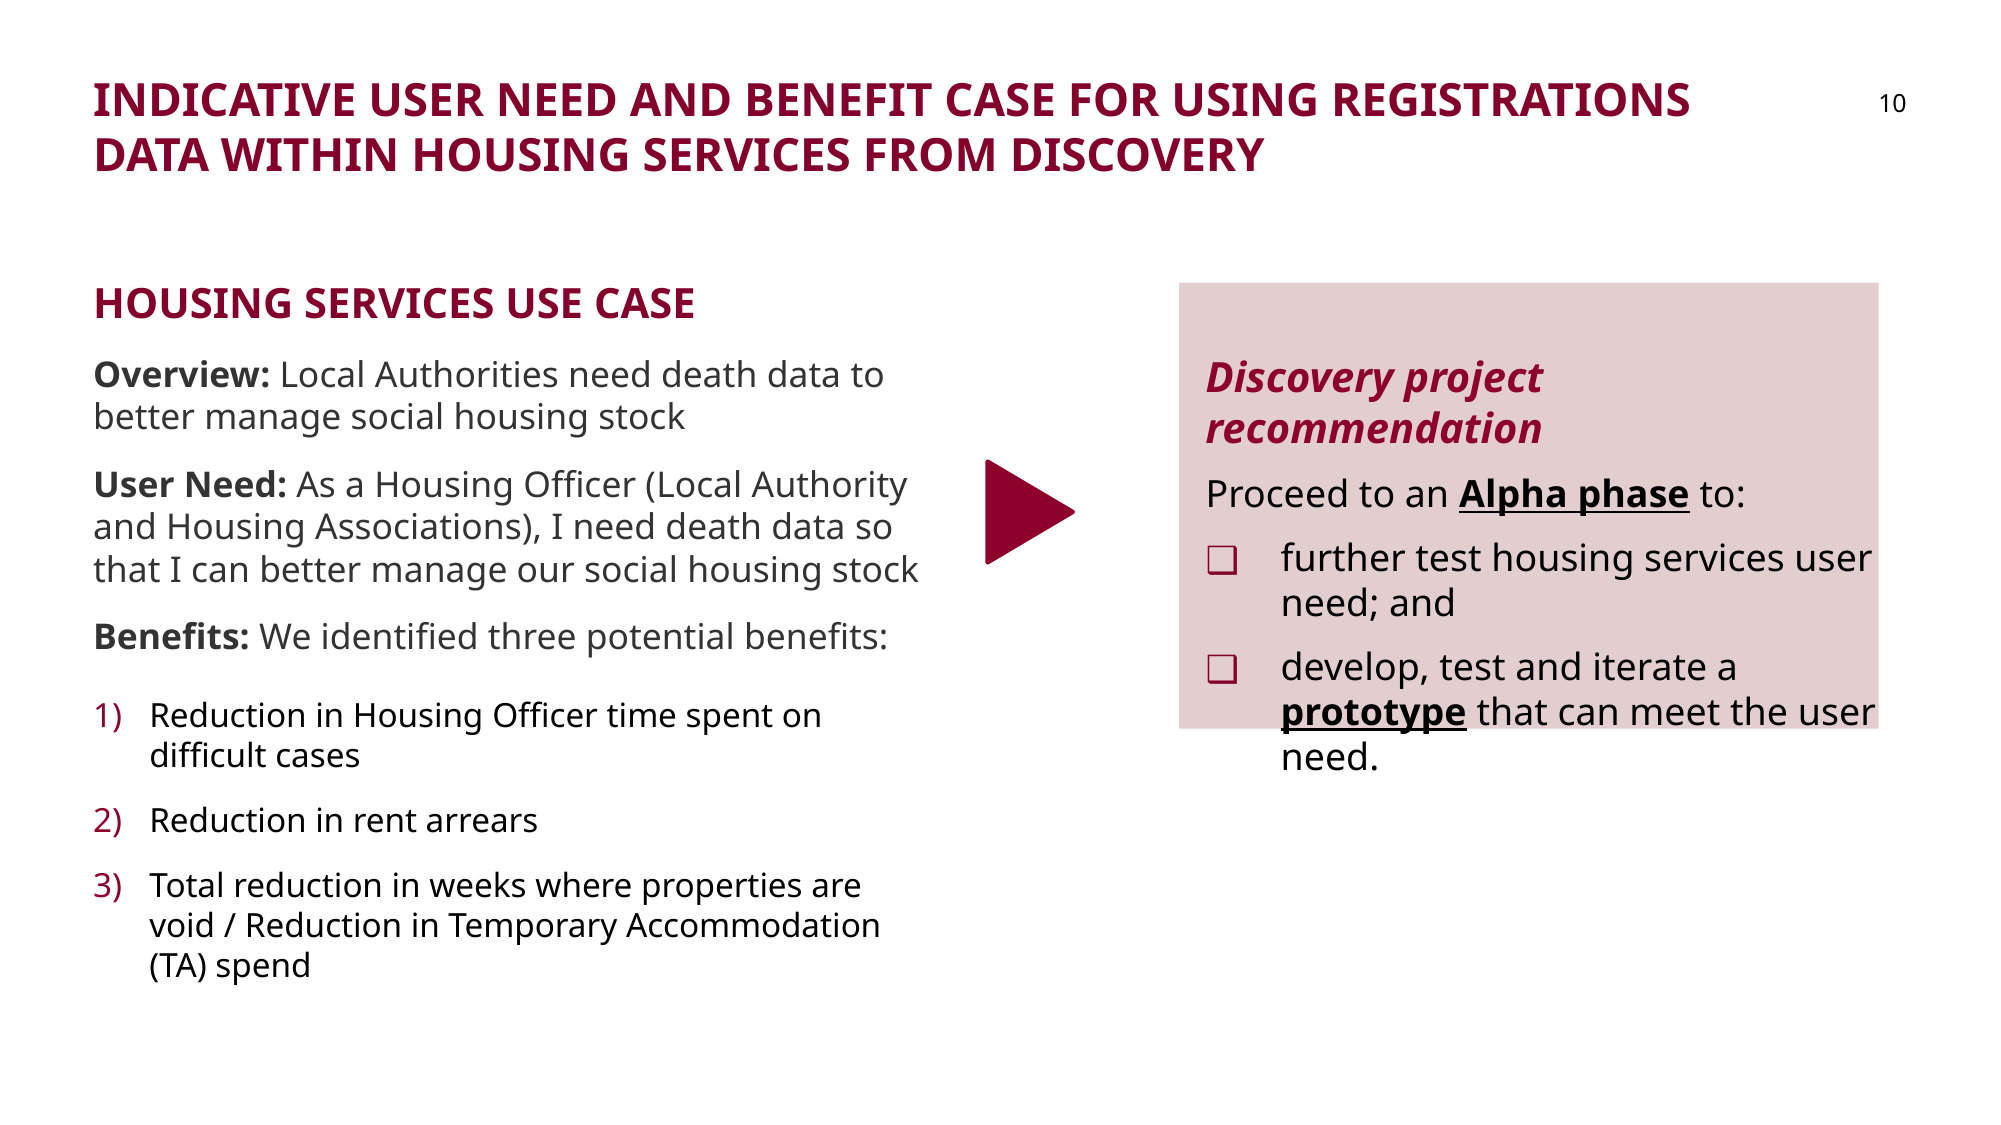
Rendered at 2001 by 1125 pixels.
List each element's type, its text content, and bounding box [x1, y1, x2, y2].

slide_number 1 [1850, 87, 1907, 148]
text_box Discovery project recommendation Proceed to an Alpha phase to: further test housing services user need; and develop, test and iterate a prototype that can meet the user need. [1179, 282, 1879, 729]
text_box [987, 461, 1073, 563]
title INDICATIVE USER NEED AND BENEFIT CASE FOR USING REGISTRATIONS DATA WITHIN HOUSING SERVICES FROM DISCOVERY [93, 70, 1809, 215]
list HOUSING SERVICES USE CASE Overview: Local Authorities need death data to better manage social housing stock User Need: As a Housing Officer (Local Authority and Housing Associations), I need death data so that I can better manage our social housing stock Benefits: We identified three potential benefits: Reduction in Housing Officer time spent on difficult cases Reduction in rent arrears Total reduction in weeks where properties are void / Reduction in Temporary Accommodation (TA) spend [93, 276, 924, 892]
